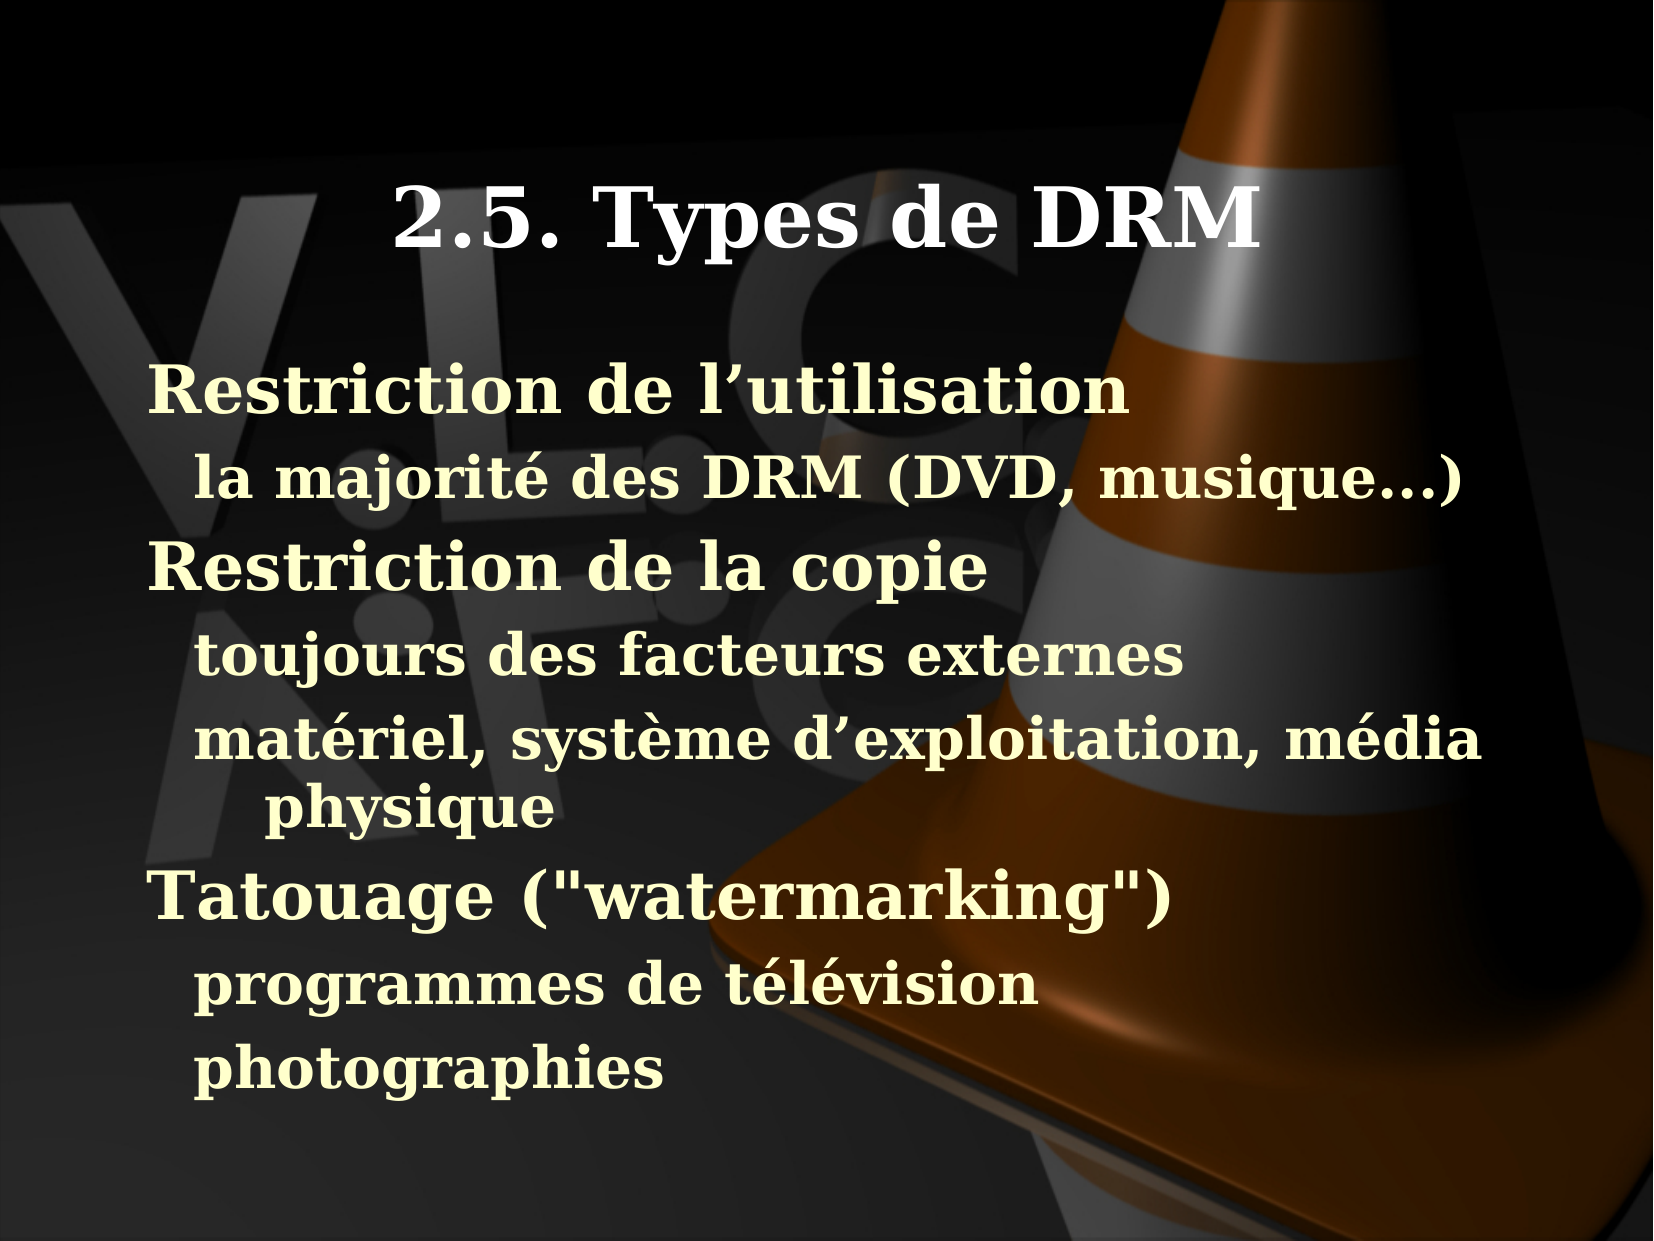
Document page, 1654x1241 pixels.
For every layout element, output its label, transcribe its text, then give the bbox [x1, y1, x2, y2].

picture [0, 0, 1653, 1241]
list Restriction de l’utilisation la majorité des DRM (DVD, musique...) Restriction de la copie toujours des facteurs externes matériel, système d’exploitation, média physique Tatouage ("watermarking") programmes de télévision photographies [134, 350, 1516, 1170]
title 2.5. Types de DRM [121, 114, 1534, 322]
